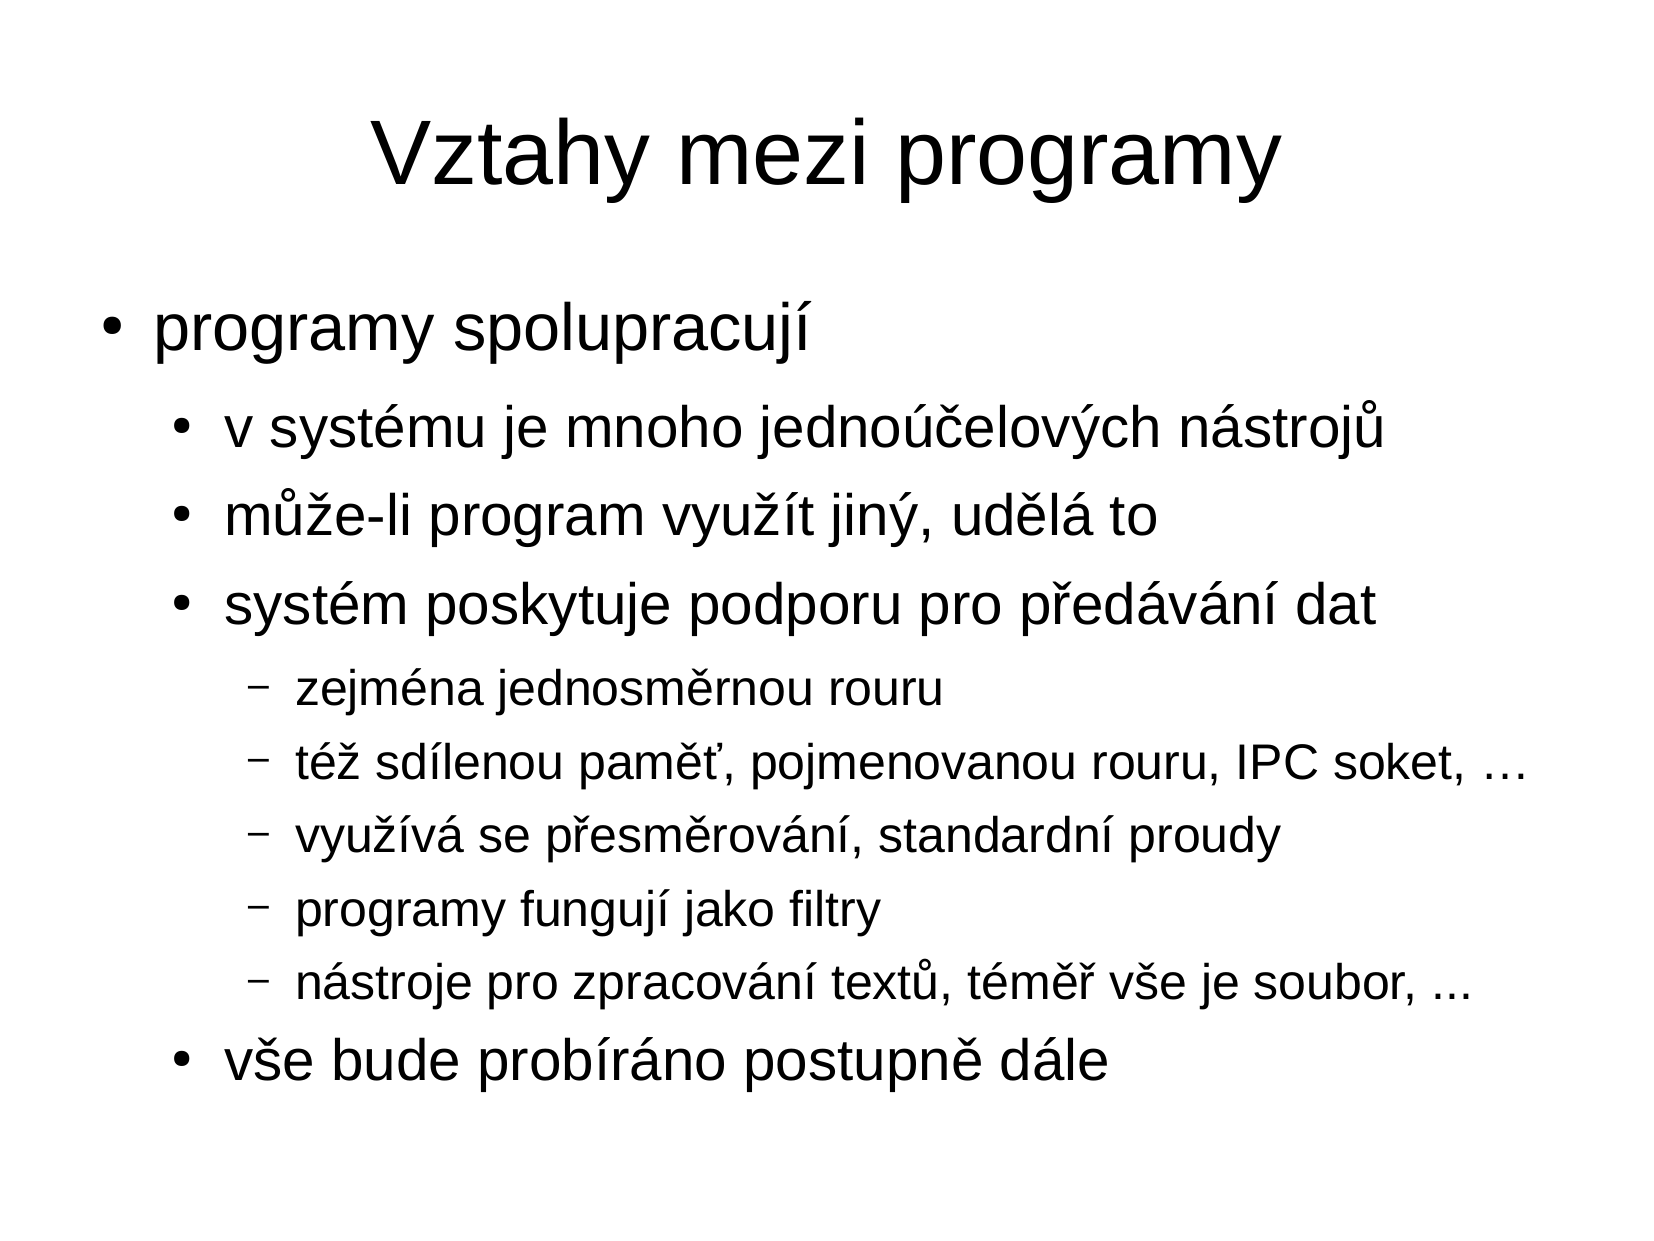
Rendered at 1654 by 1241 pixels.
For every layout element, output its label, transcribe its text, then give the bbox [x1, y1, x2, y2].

title Vztahy mezi programy [82, 56, 1571, 250]
list programy spolupracují v systému je mnoho jednoúčelových nástrojů může-li program využít jiný, udělá to systém poskytuje podporu pro předávání dat zejména jednosměrnou rouru též sdílenou paměť, pojmenovanou rouru, IPC soket, … využívá se přesměrování, standardní proudy programy fungují jako filtry nástroje pro zpracování textů, téměř vše je soubor, ... vše bude probíráno postupně dále [82, 290, 1571, 1094]
